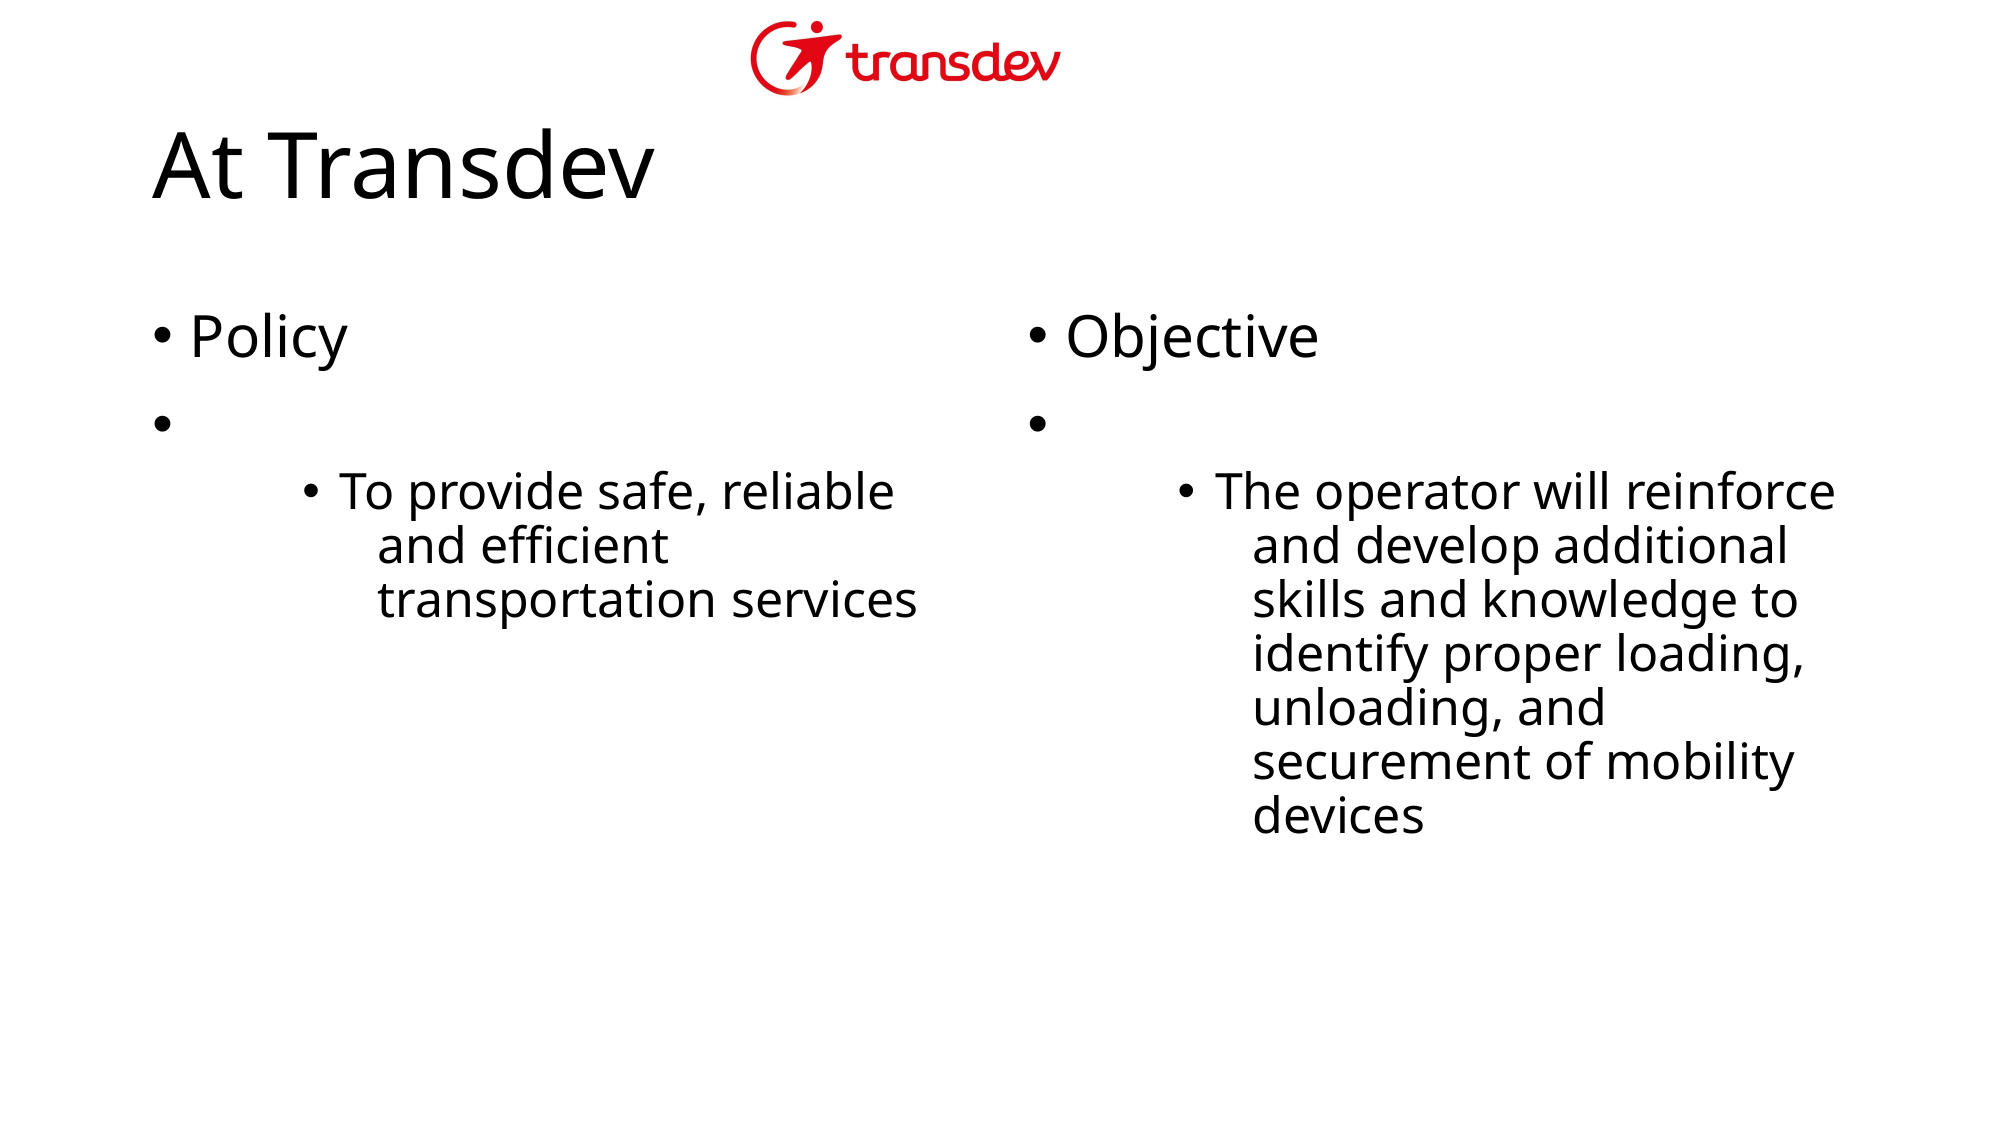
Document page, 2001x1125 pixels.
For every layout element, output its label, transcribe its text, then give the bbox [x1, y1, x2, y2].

list Policy To provide safe, reliable and efficient transportation services [137, 299, 988, 1014]
title At Transdev [137, 59, 1863, 278]
list Objective The operator will reinforce and develop additional skills and knowledge to identify proper loading, unloading, and securement of mobility devices [1012, 299, 1863, 1014]
picture [749, 14, 1065, 106]
